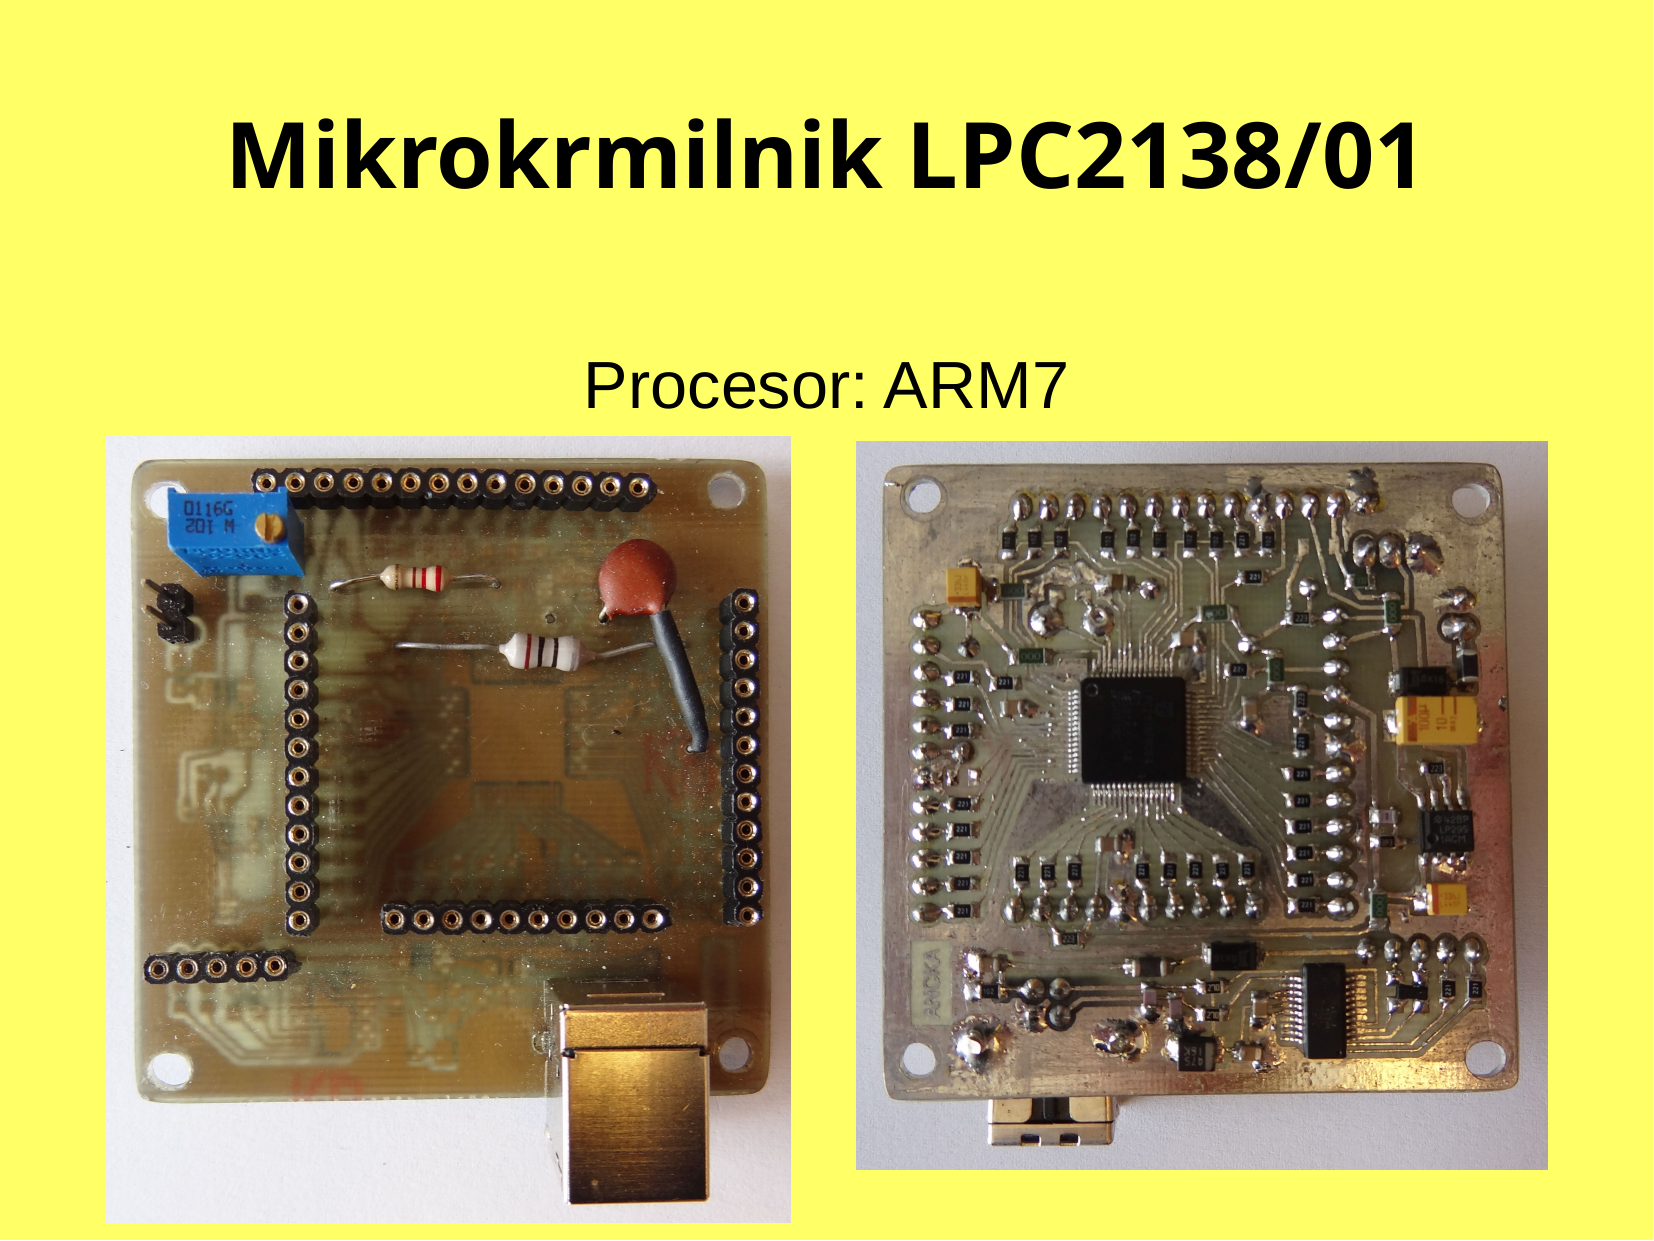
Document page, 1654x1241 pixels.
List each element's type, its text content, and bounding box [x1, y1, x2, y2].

list Procesor: ARM7 [82, 290, 1571, 1109]
title Mikrokrmilnik LPC2138/01 [82, 49, 1571, 257]
picture [856, 441, 1548, 1170]
picture [106, 436, 791, 1223]
